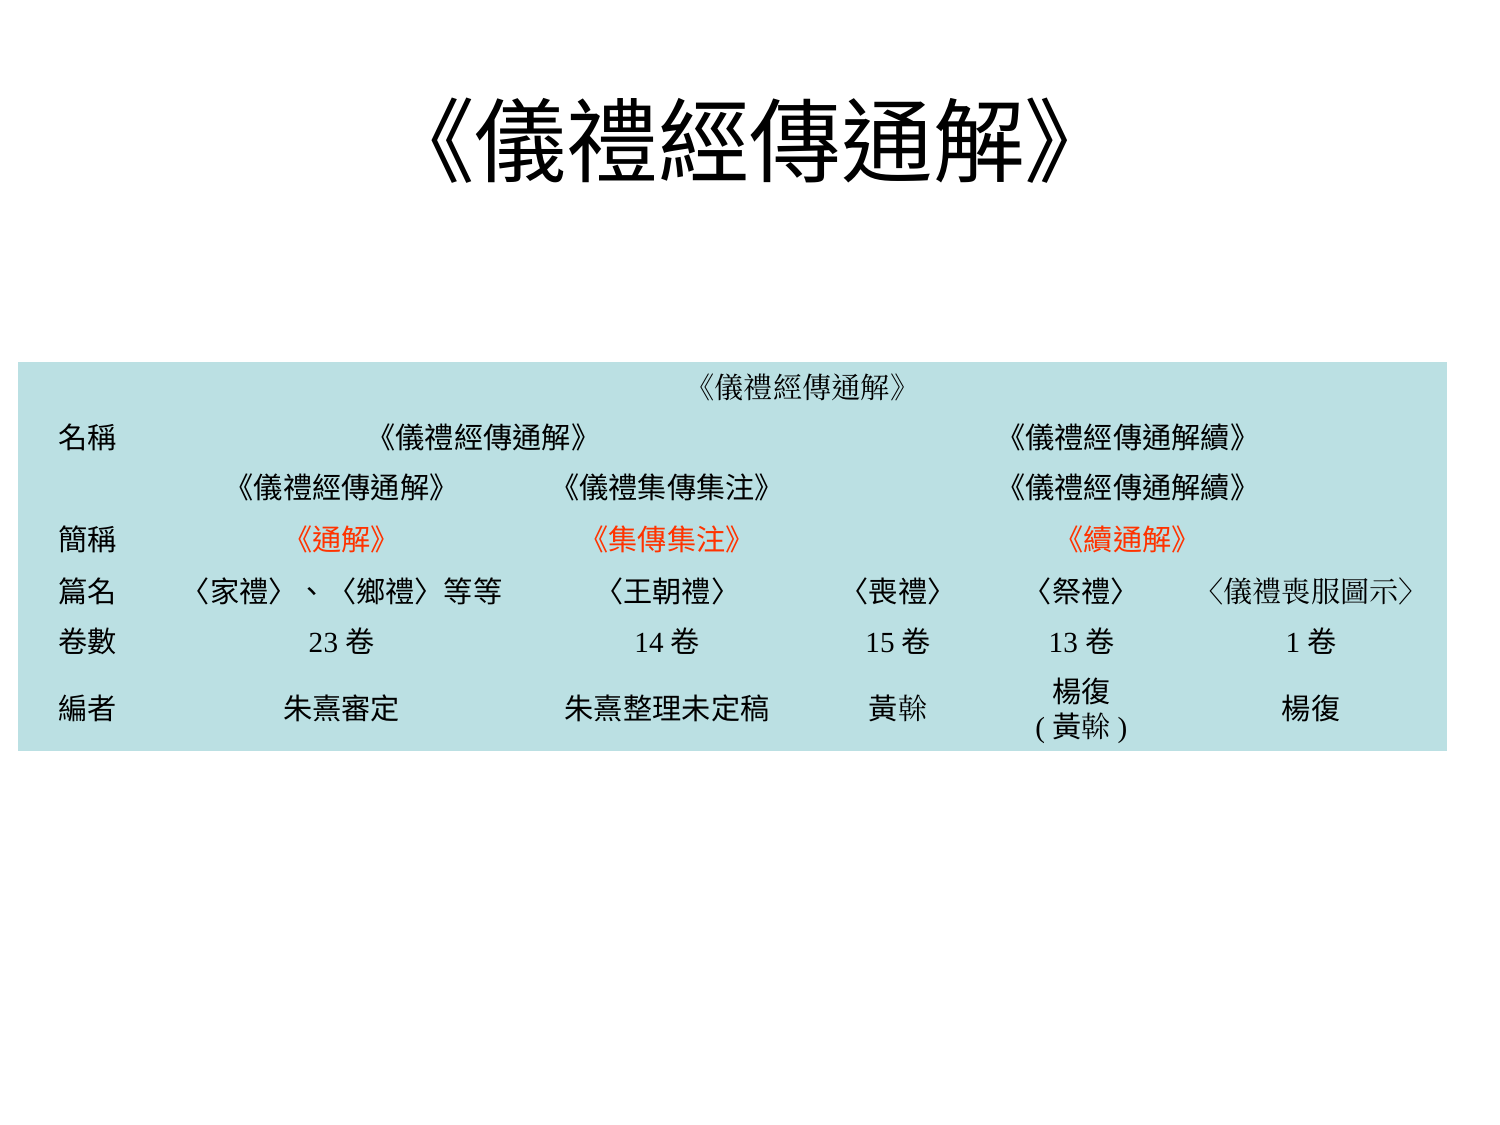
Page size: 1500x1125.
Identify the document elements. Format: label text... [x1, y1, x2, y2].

table_cell 《儀禮經傳通解》 [158, 412, 809, 462]
table_cell 《儀禮經傳通解》 [158, 462, 526, 512]
table_cell 《儀禮經傳通解續》 [809, 412, 1447, 462]
table_cell 〈祭禮〉 [988, 566, 1175, 616]
table_cell 《通解》 [158, 512, 526, 566]
table_cell 〈儀禮喪服圖示〉 [1175, 566, 1447, 616]
table_cell 14卷 [526, 616, 809, 666]
table_cell 篇名 [18, 566, 158, 616]
table_cell 《儀禮經傳通解續》 [809, 462, 1447, 512]
title 《儀禮經傳通解》 [75, 45, 1426, 233]
table_header 名稱 [18, 362, 158, 512]
table_cell 〈王朝禮〉 [526, 566, 809, 616]
table_cell 簡稱 [18, 512, 158, 566]
table_cell 23卷 [158, 616, 526, 666]
table_cell 15卷 [809, 616, 988, 666]
table_cell 編者 [18, 666, 158, 751]
table_cell 〈家禮〉、〈鄉禮〉等等 [158, 566, 526, 616]
table_cell 《集傳集注》 [526, 512, 809, 566]
table_cell 卷數 [18, 616, 158, 666]
table_header 《儀禮經傳通解》 [158, 362, 1447, 412]
table_cell 《續通解》 [809, 512, 1447, 566]
table_cell 13卷 [988, 616, 1175, 666]
table_cell 楊復 (黃榦) [988, 666, 1175, 751]
table_cell 朱熹審定 [158, 666, 526, 751]
table_cell 〈喪禮〉 [809, 566, 988, 616]
table_cell 黃榦 [809, 666, 988, 751]
table_cell 楊復 [1175, 666, 1447, 751]
table_cell 《儀禮集傳集注》 [526, 462, 809, 512]
table_cell 1卷 [1175, 616, 1447, 666]
table_cell 朱熹整理未定稿 [526, 666, 809, 751]
